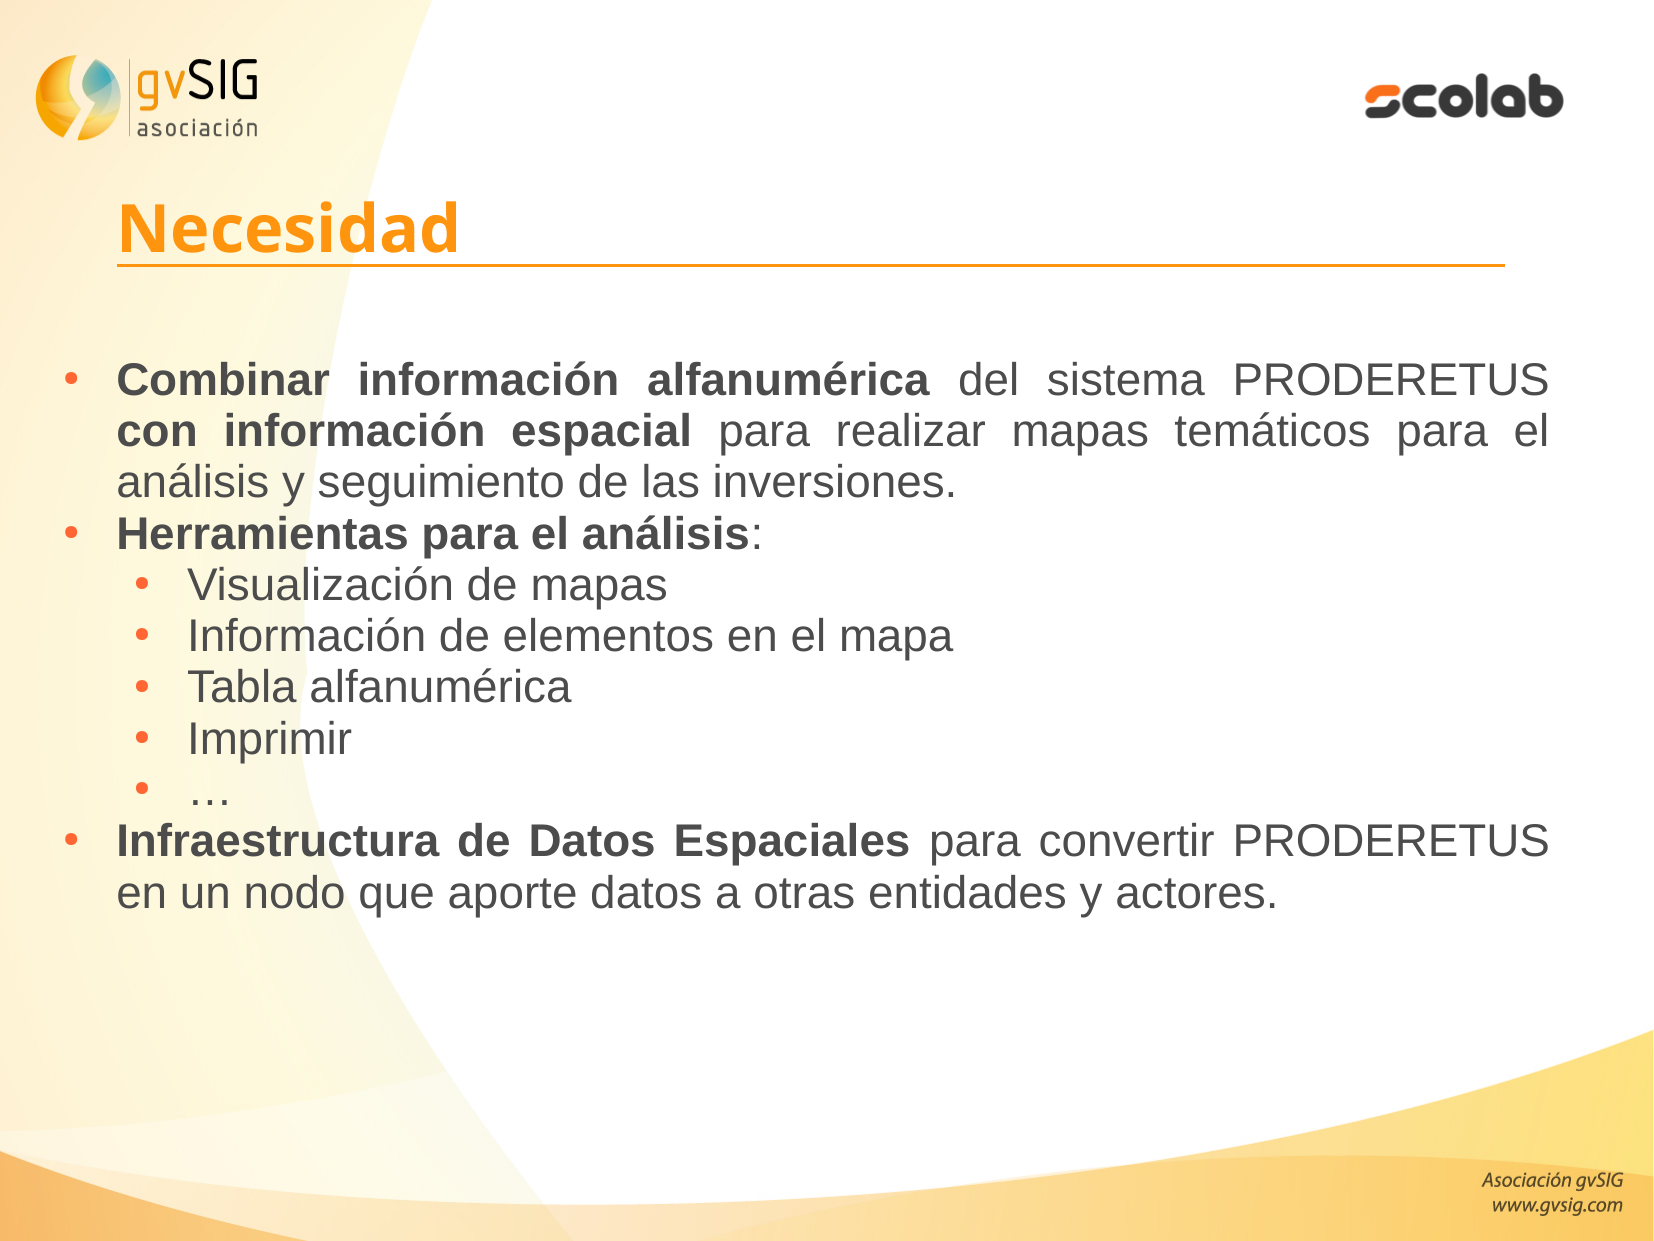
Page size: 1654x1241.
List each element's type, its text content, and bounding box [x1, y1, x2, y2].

picture [0, 0, 1654, 1241]
title Necesidad [116, 177, 1605, 276]
text_box Combinar información alfanumérica del sistema PRODERETUS con información espacial para realizar mapas temáticos para el análisis y seguimiento de las inversiones. Herramientas para el análisis: Visualización de mapas Información de elementos en el mapa Tabla alfanumérica Imprimir … Infraestructura de Datos Espaciales para convertir PRODERETUS en un nodo que aporte datos a otras entidades y actores. [30, 295, 1565, 1177]
